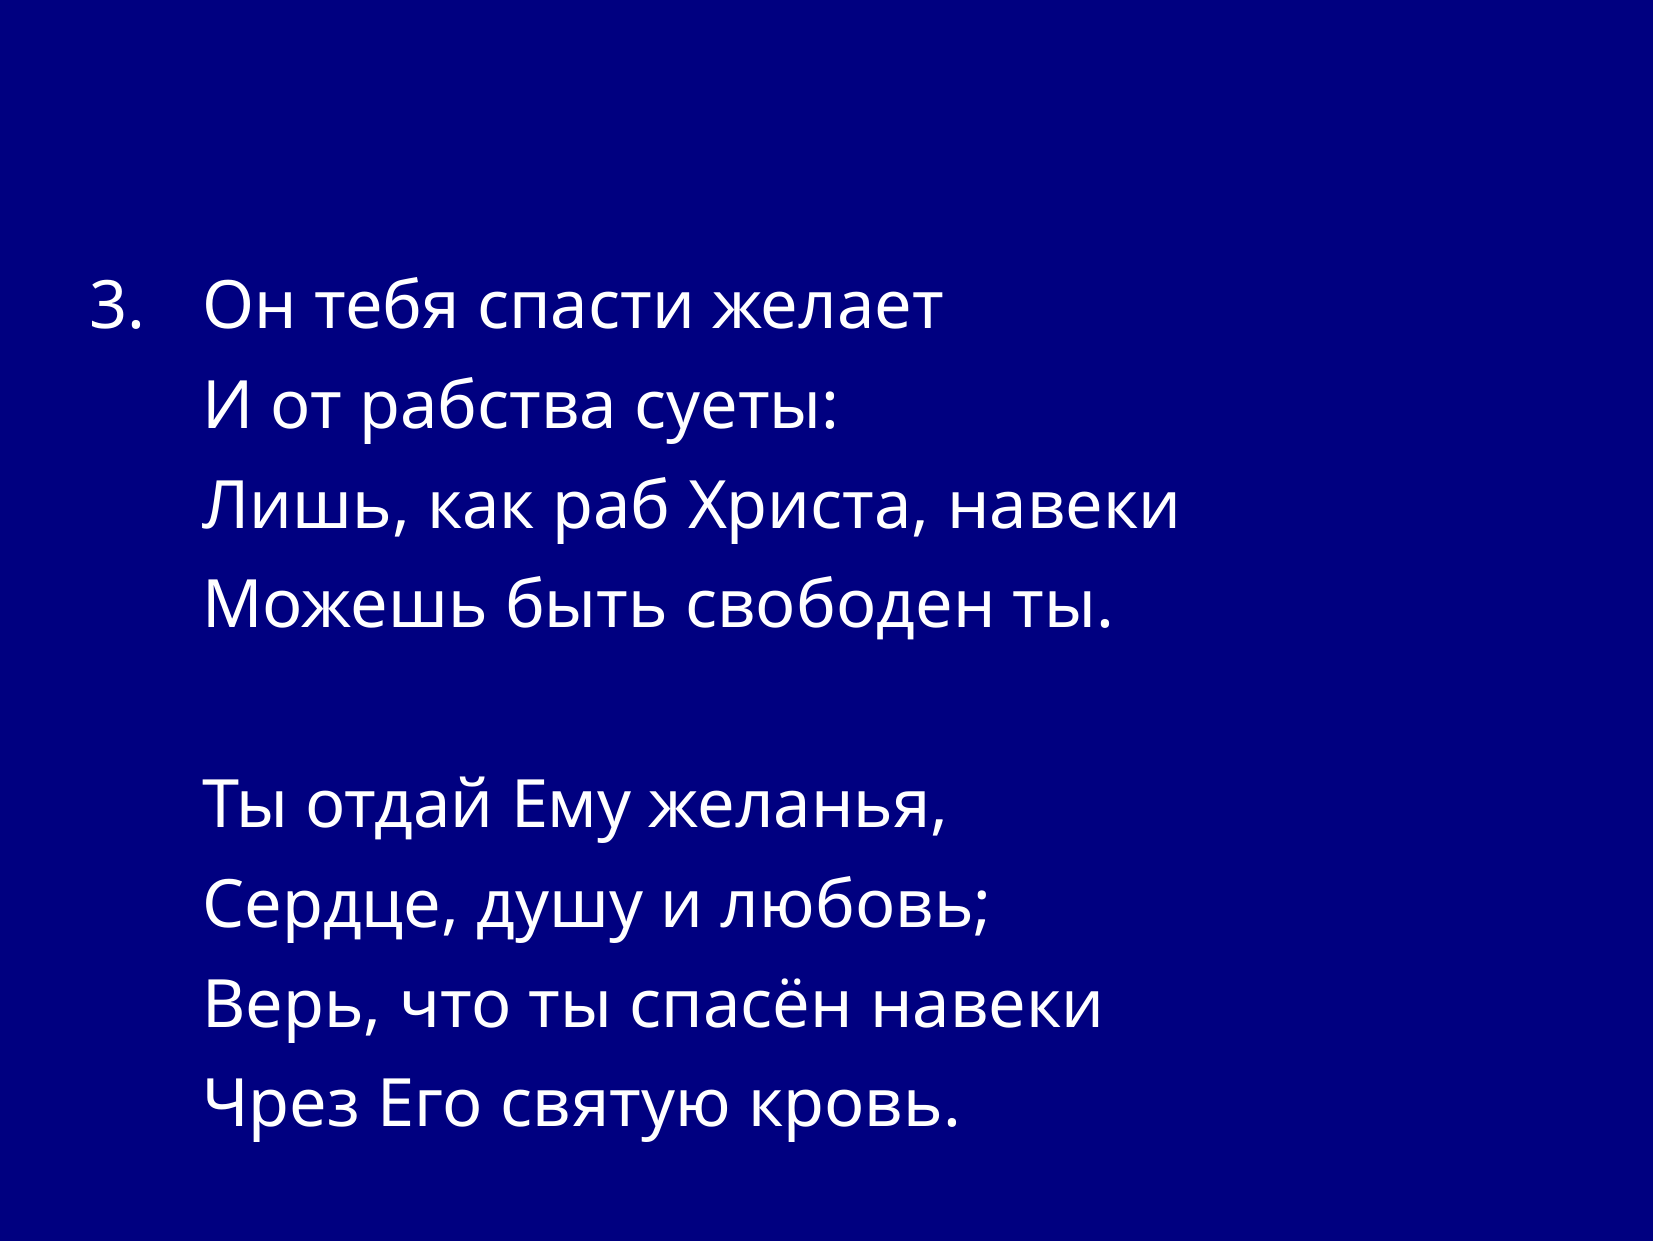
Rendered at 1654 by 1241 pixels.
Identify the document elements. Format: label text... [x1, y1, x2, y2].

text_box 3. Он тебя спасти желает И от рабства суеты: Лишь, как раб Христа, навеки Можешь быть свободен ты. Ты отдай Ему желанья, Сердце, душу и любовь; Верь, что ты спасён навеки Чрез Его святую кровь. [75, 150, 1576, 1163]
